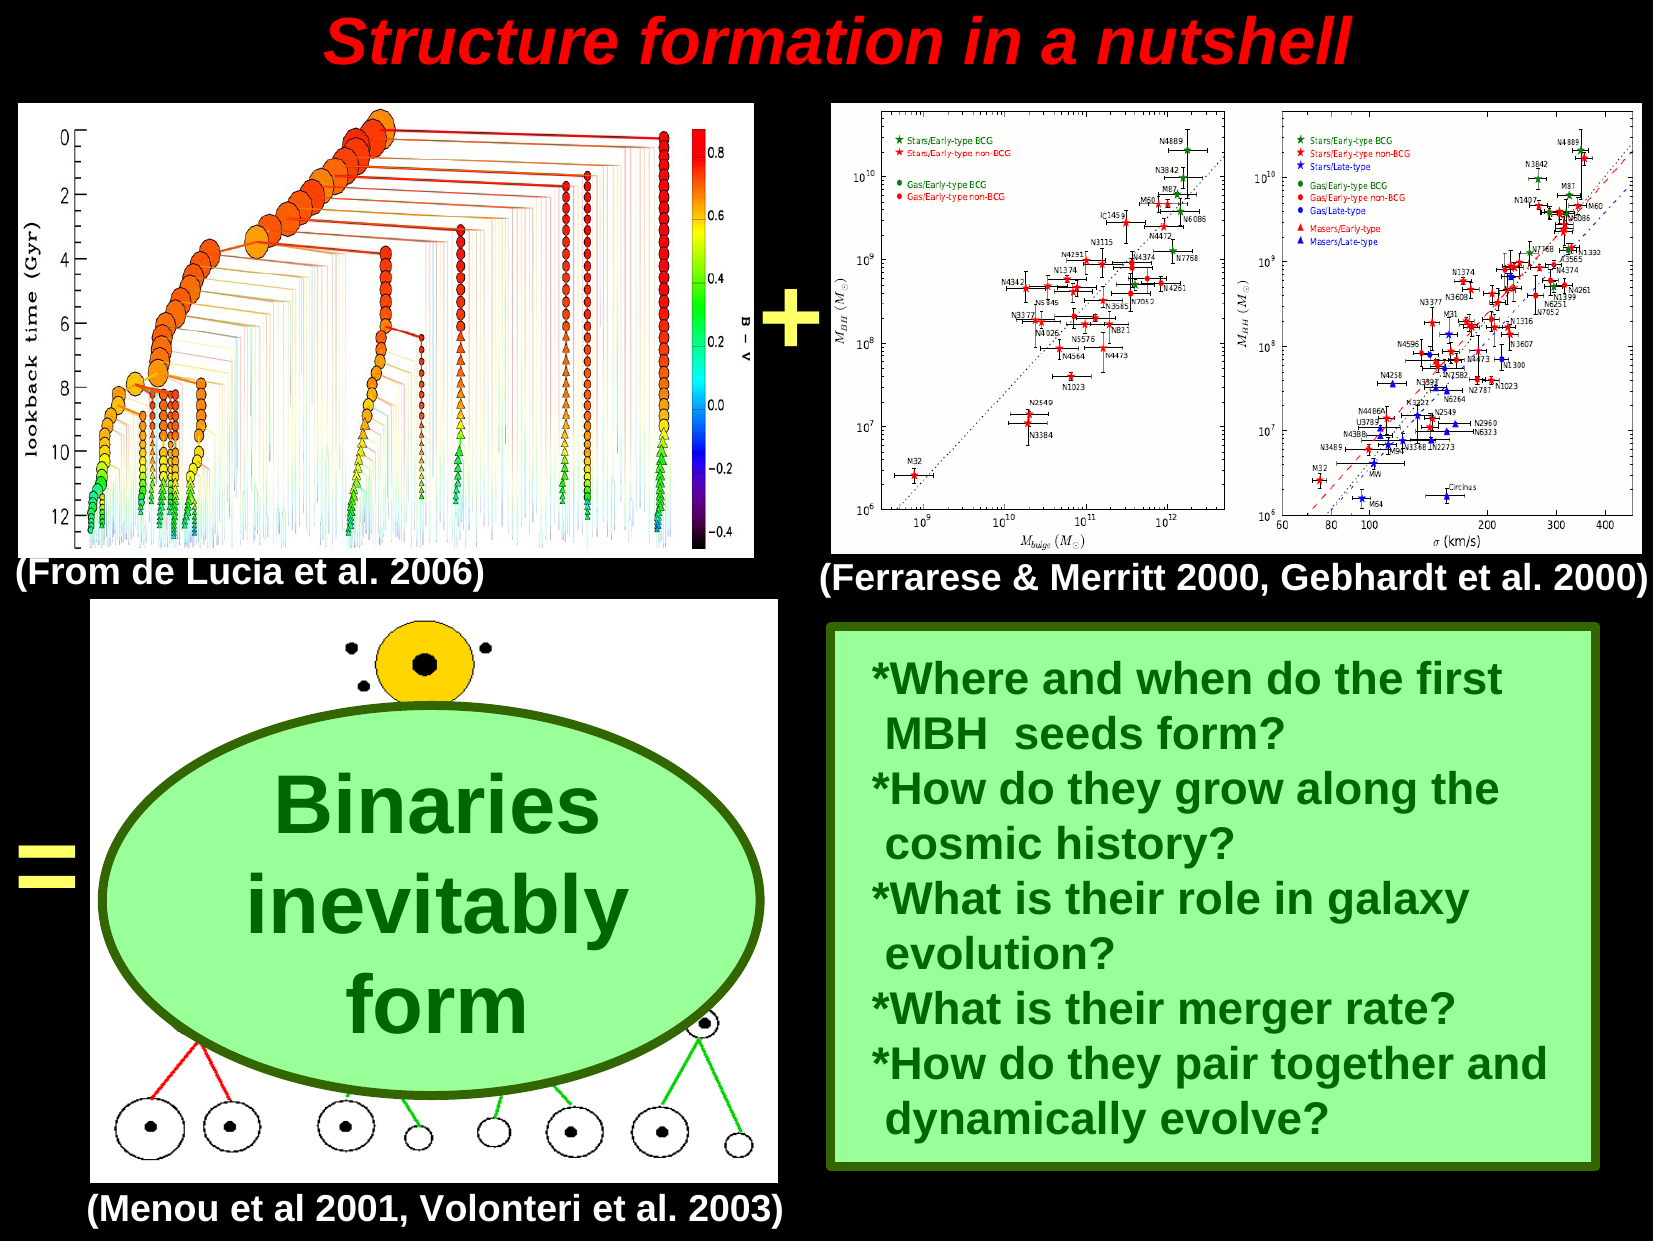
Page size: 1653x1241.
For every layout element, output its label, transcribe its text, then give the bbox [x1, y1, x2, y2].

picture [90, 616, 778, 1176]
text_box [830, 691, 1596, 1167]
text_box (From de Lucia et al. 2006) [0, 540, 871, 616]
text_box [706, 793, 761, 1008]
text_box *Where and when do the first MBH seeds form? *How do they grow along the cosmic history? *What is their role in galaxy evolution? *What is their merger rate? *How do they pair together and dynamically evolve? [857, 691, 1578, 1152]
text_box + [743, 323, 802, 386]
text_box [102, 782, 169, 1019]
text_box (Ferrarese & Merritt 2000, Gebhardt et al. 2000) [804, 545, 1653, 691]
text_box [237, 1058, 626, 1096]
text_box [239, 705, 623, 742]
text_box Structure formation in a nutshell [288, 11, 1373, 78]
text_box = [0, 872, 107, 935]
text_box Binaries inevitably form [169, 742, 706, 1058]
text_box (Menou et al 2001, Volonteri et al. 2003) [71, 1176, 829, 1241]
picture [831, 103, 1642, 545]
picture [18, 103, 754, 540]
